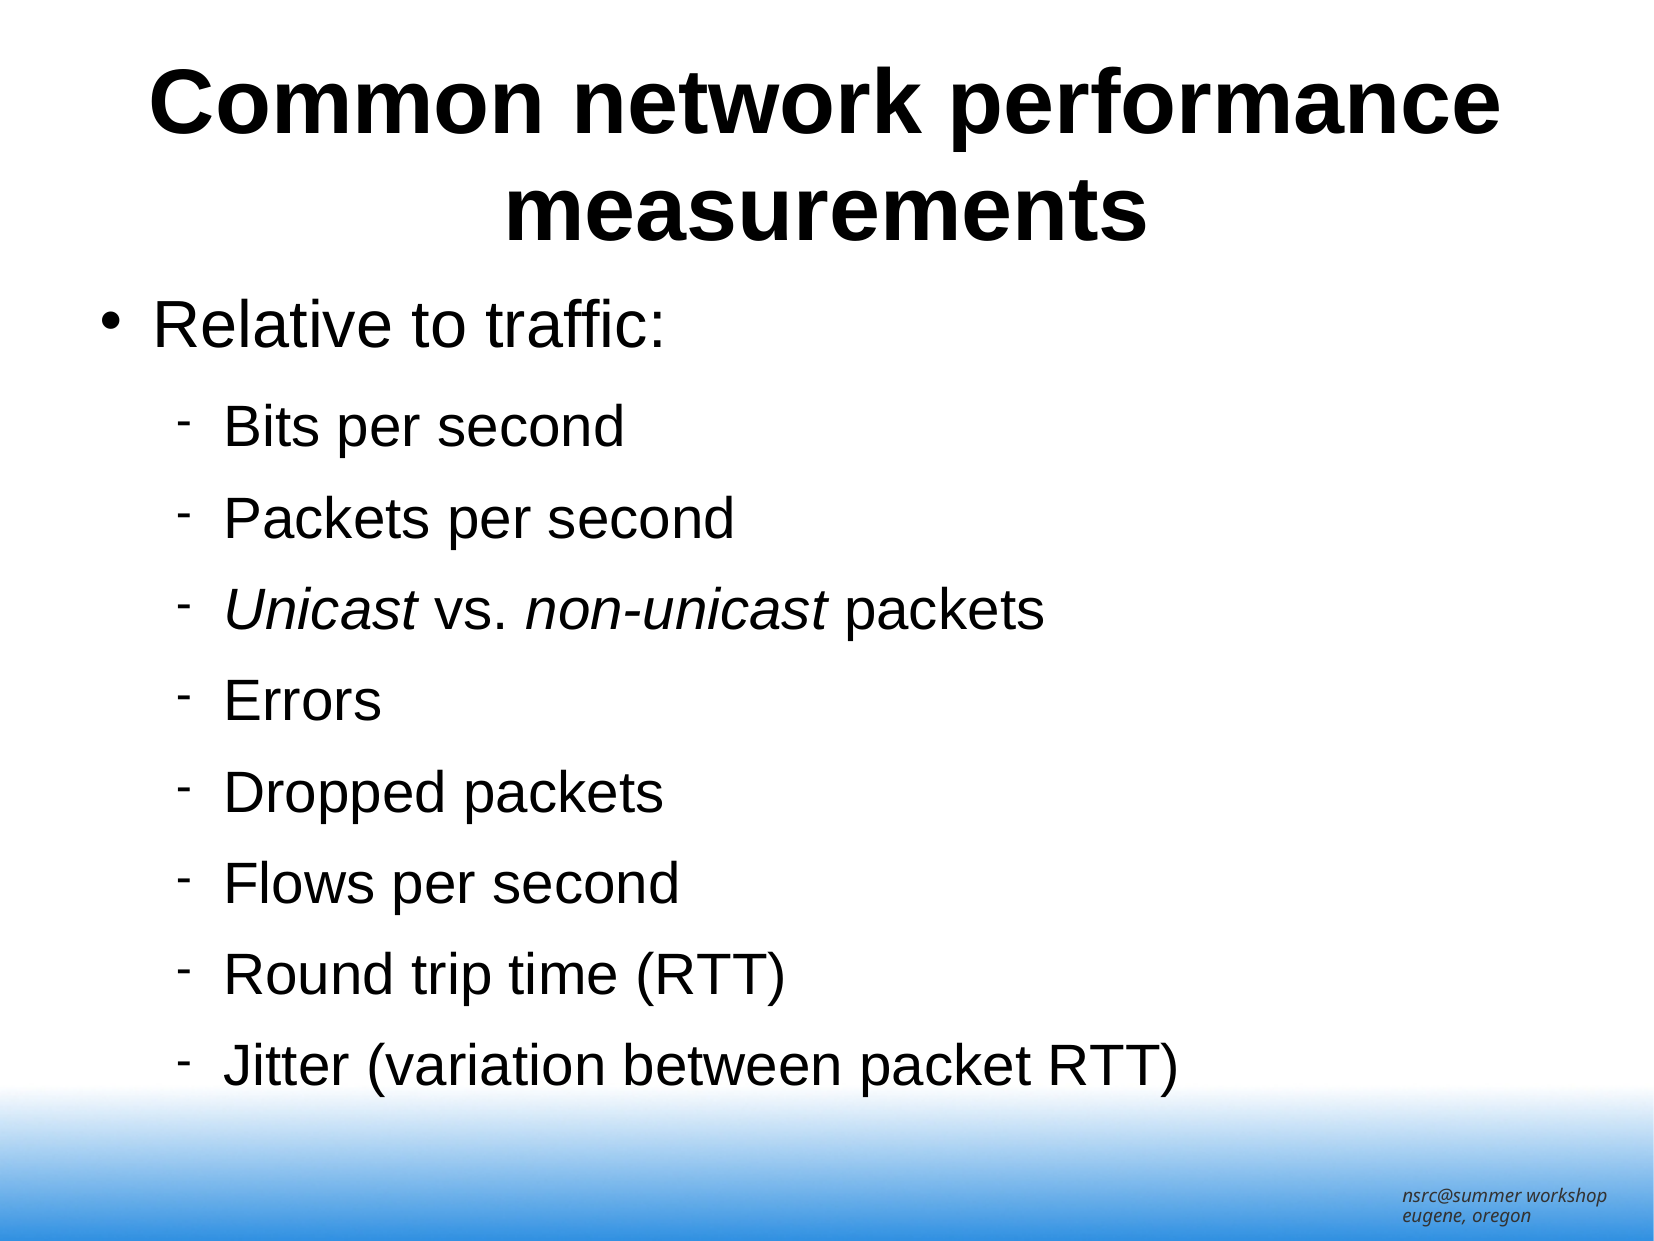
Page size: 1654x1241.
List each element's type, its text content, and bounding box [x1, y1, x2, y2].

list Relative to traffic: Bits per second Packets per second Unicast vs. non-unicast packets Errors Dropped packets Flows per second Round trip time (RTT) Jitter (variation between packet RTT) [82, 284, 1571, 1145]
title Common network performance measurements [82, 38, 1571, 268]
picture [0, 1083, 1654, 1241]
